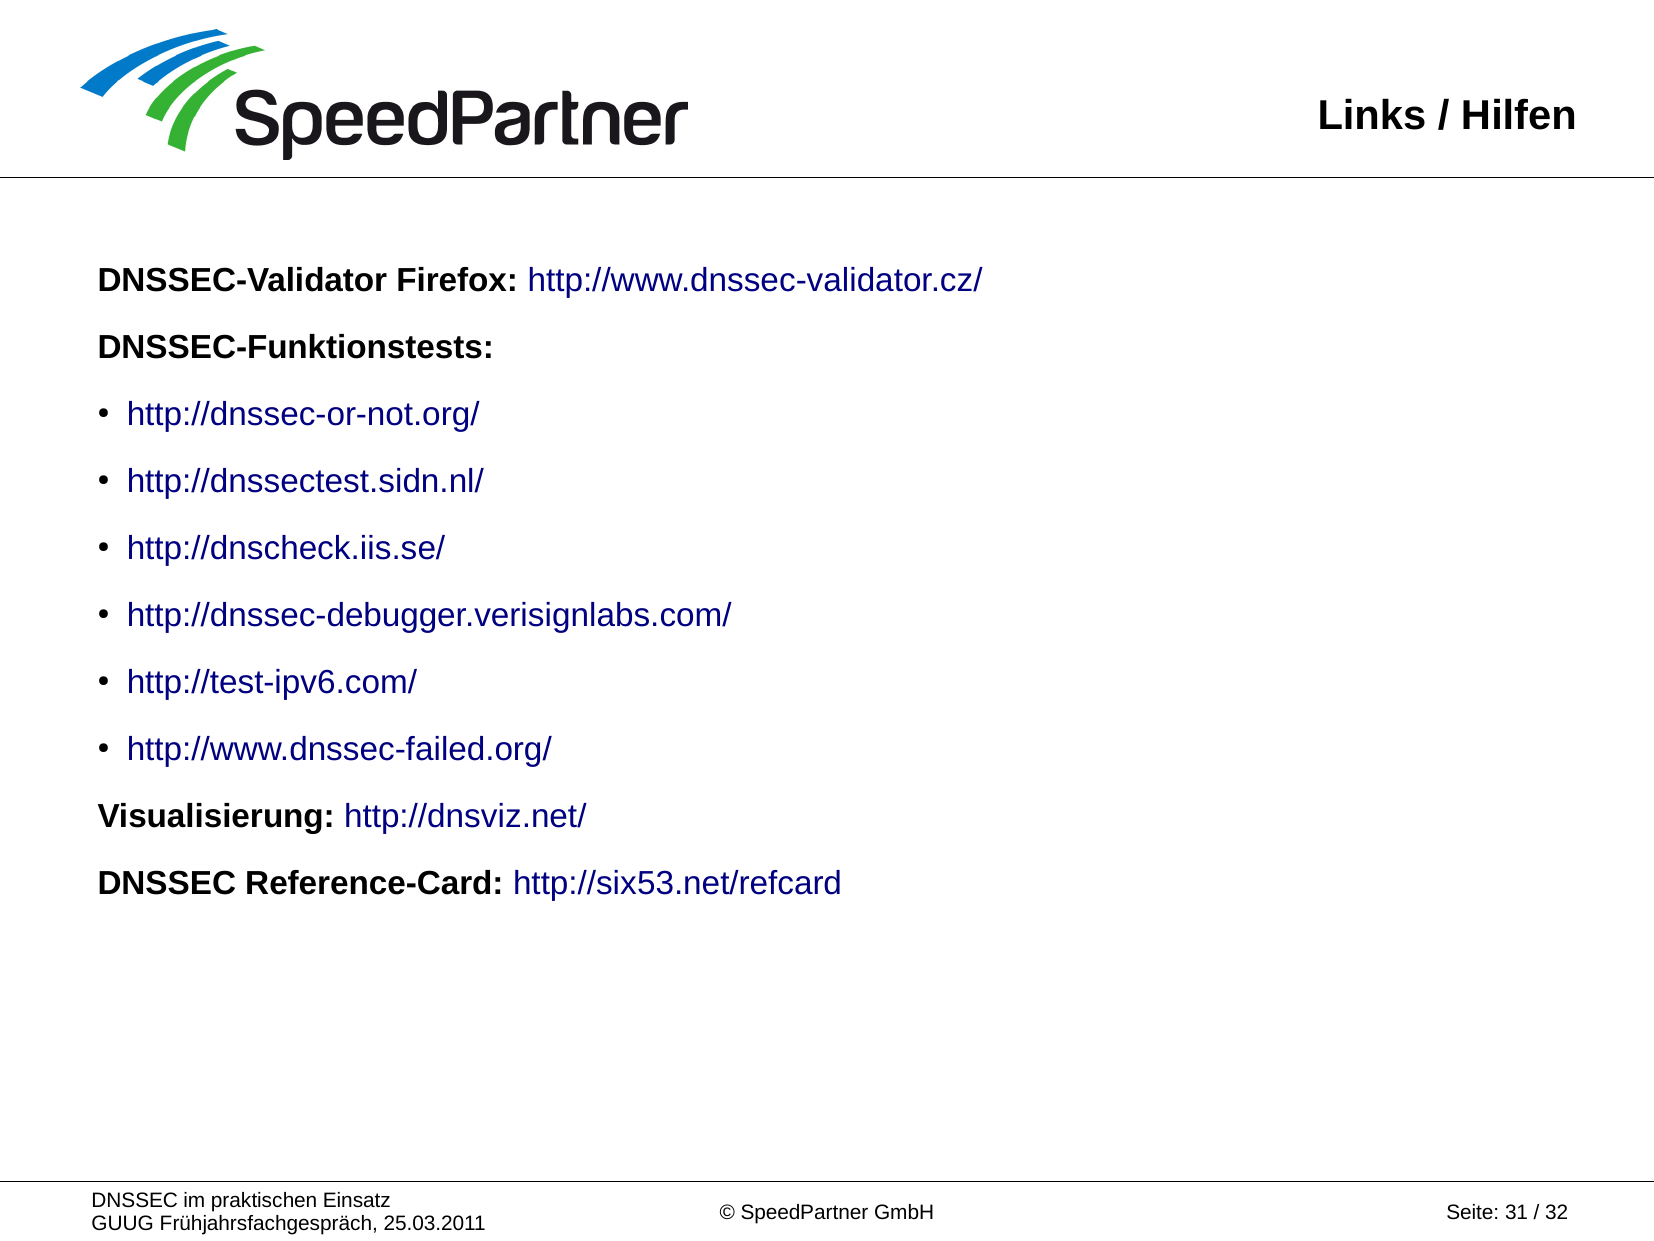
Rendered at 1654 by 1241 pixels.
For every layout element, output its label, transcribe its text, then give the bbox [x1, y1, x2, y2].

text_box DNSSEC-Validator Firefox: http://www.dnssec-validator.cz/ DNSSEC-Funktionstests: http://dnssec-or-not.org/ http://dnssectest.sidn.nl/ http://dnscheck.iis.se/ http://dnssec-debugger.verisignlabs.com/ http://test-ipv6.com/ http://www.dnssec-failed.org/ Visualisierung: http://dnsviz.net/ DNSSEC Reference-Card: http://six53.net/refcard [82, 253, 1565, 1151]
picture [80, 29, 688, 160]
title Links / Hilfen [590, 70, 1577, 160]
